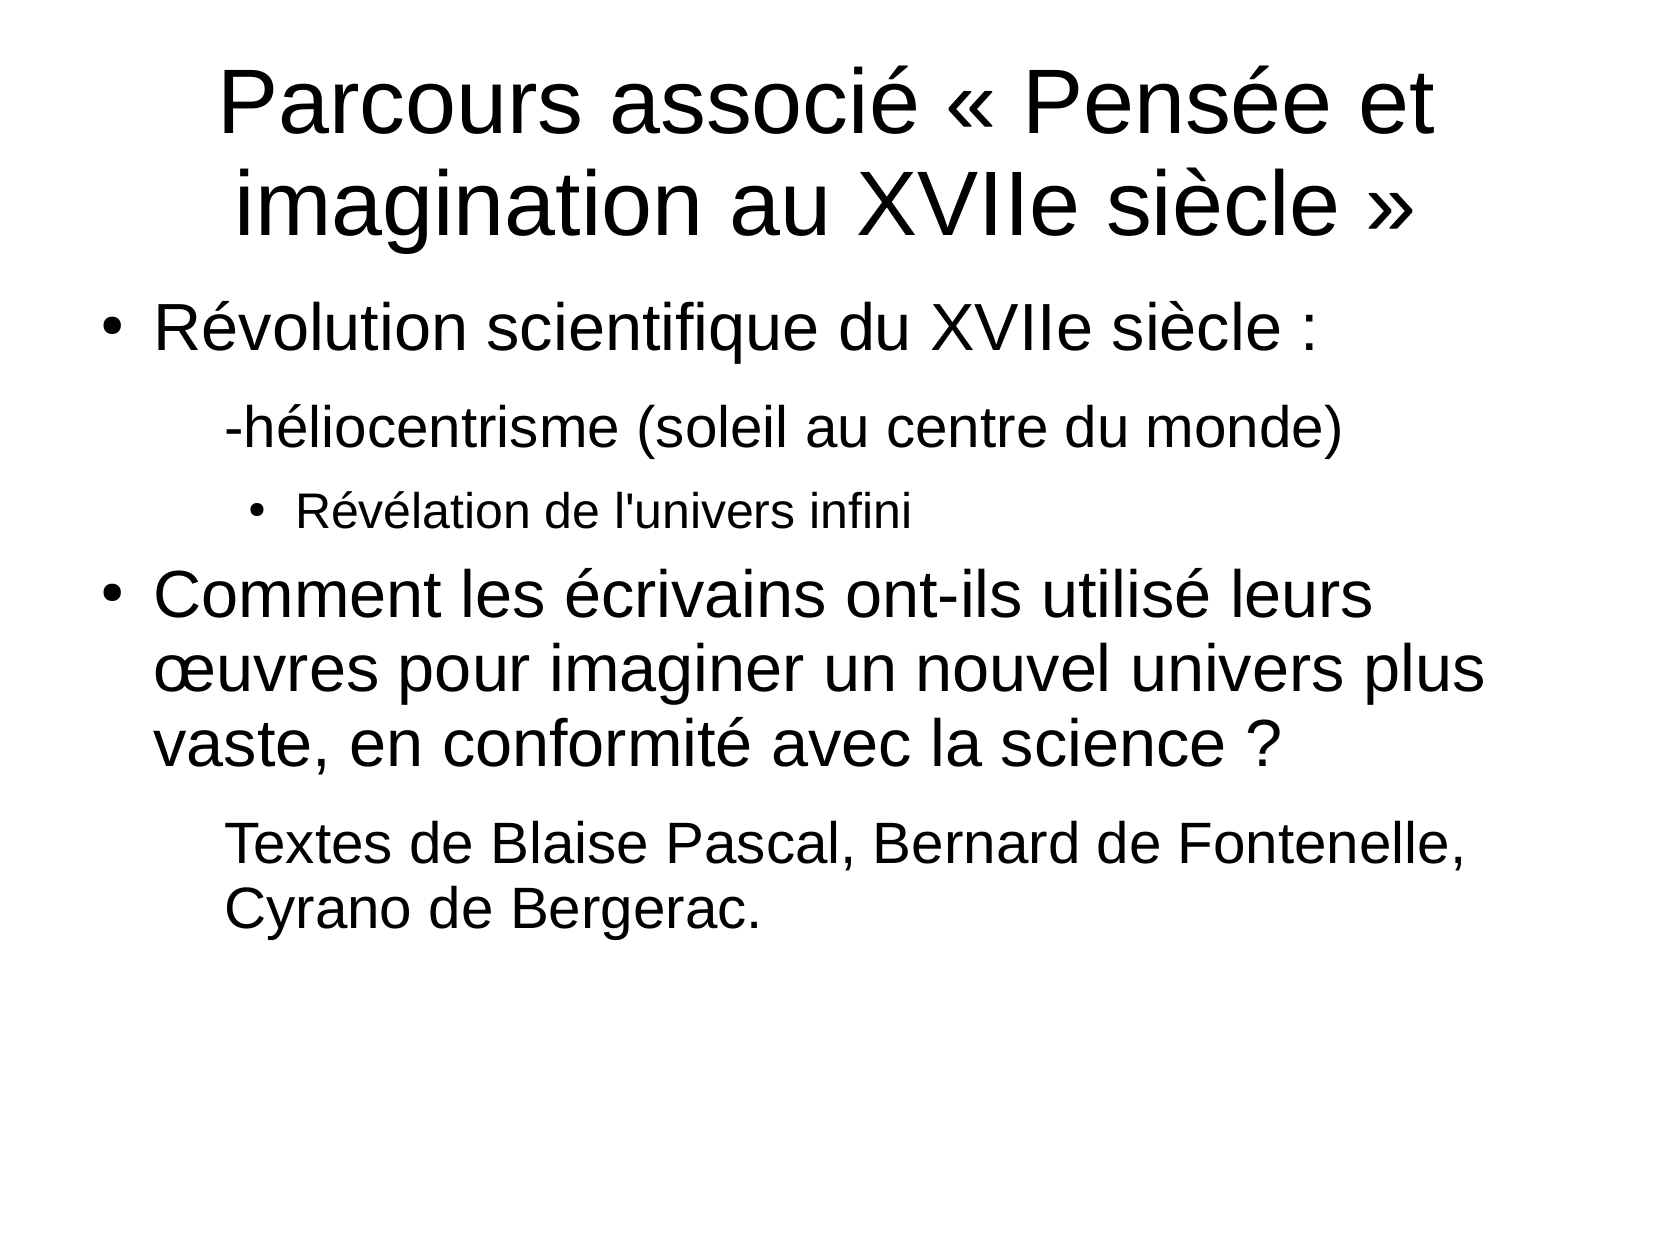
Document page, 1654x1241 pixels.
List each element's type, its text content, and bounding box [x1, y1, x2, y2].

title Parcours associé « Pensée et imagination au XVIIe siècle » [82, 49, 1571, 257]
list Révolution scientifique du XVIIe siècle : -héliocentrisme (soleil au centre du monde) Révélation de l'univers infini Comment les écrivains ont-ils utilisé leurs œuvres pour imaginer un nouvel univers plus vaste, en conformité avec la science ? Textes de Blaise Pascal, Bernard de Fontenelle, Cyrano de Bergerac. [82, 290, 1571, 1109]
